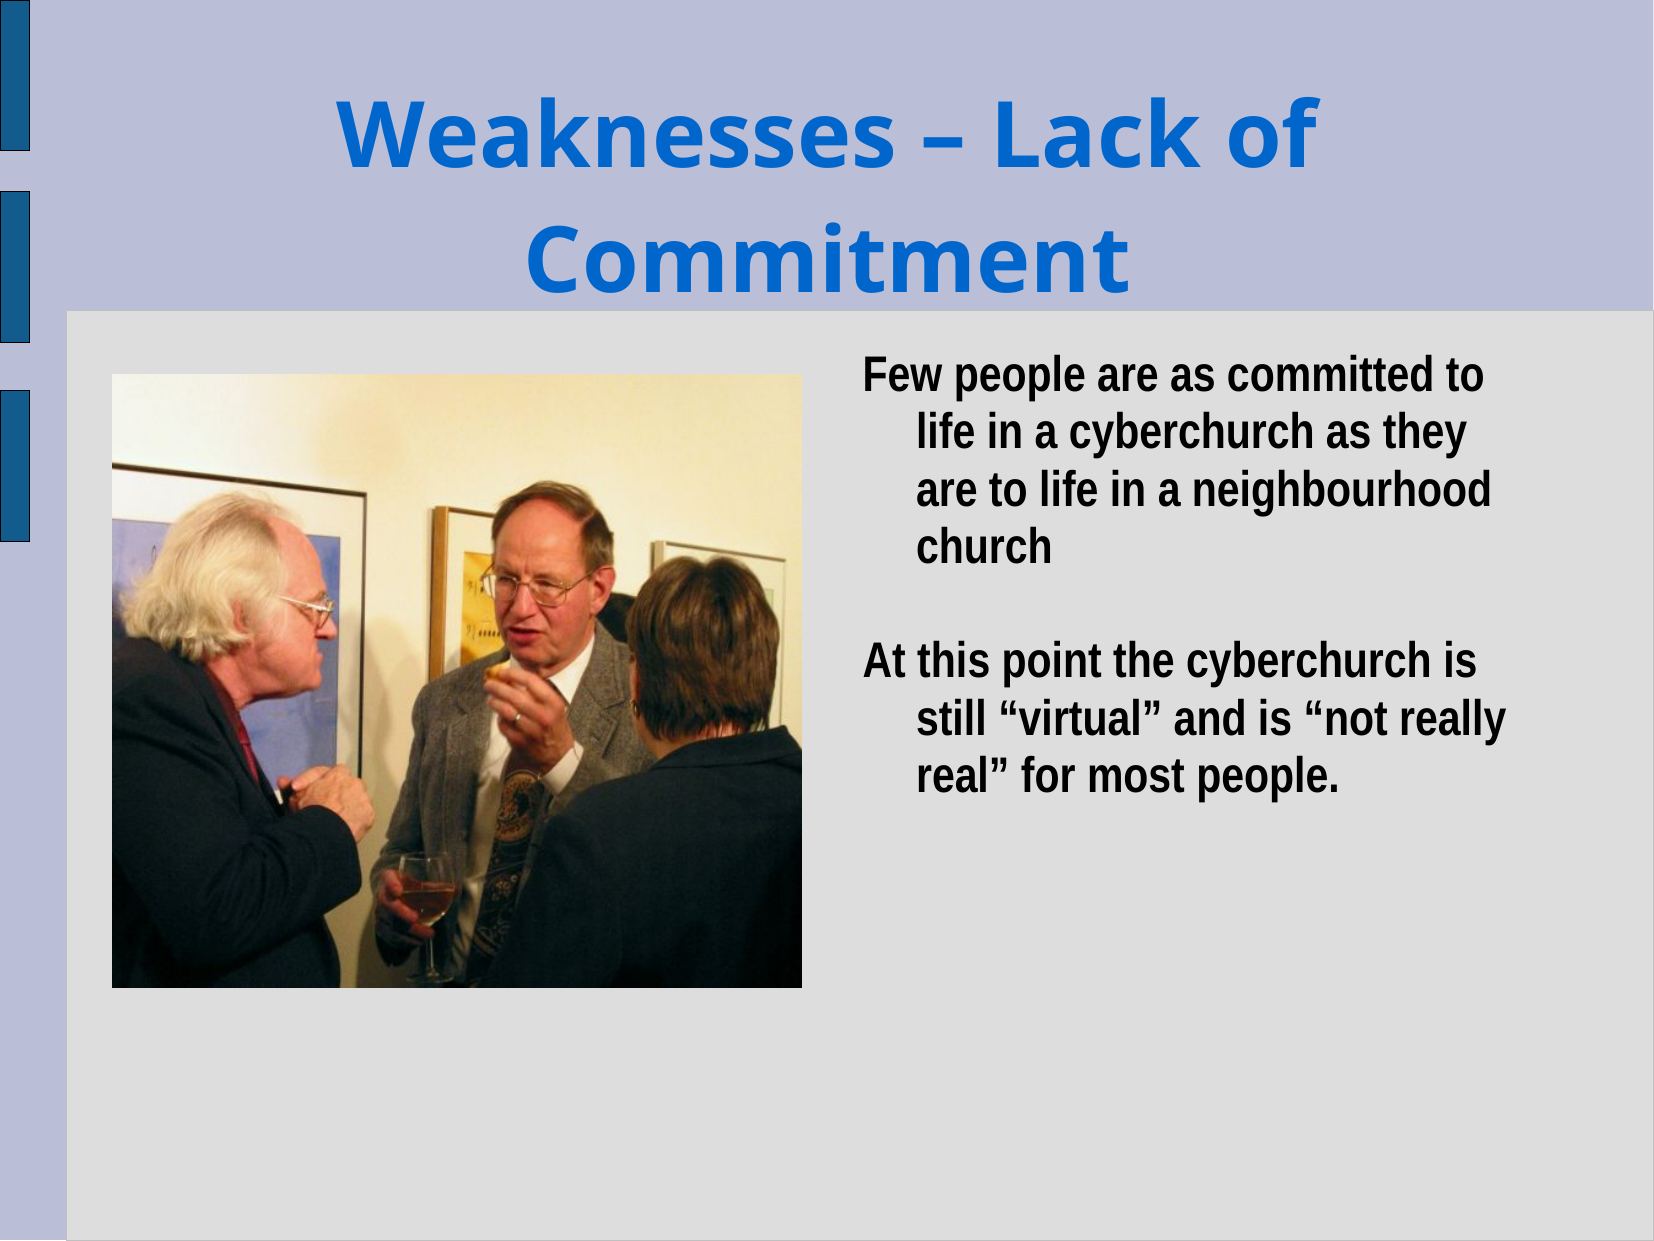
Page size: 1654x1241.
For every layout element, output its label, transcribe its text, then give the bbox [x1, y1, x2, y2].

list Few people are as committed to life in a cyberchurch as they are to life in a neighbourhood church At this point the cyberchurch is still “virtual” and is “not really real” for most people. [845, 344, 1535, 1127]
picture [112, 374, 802, 988]
title Weaknesses – Lack of Commitment [121, 91, 1534, 299]
